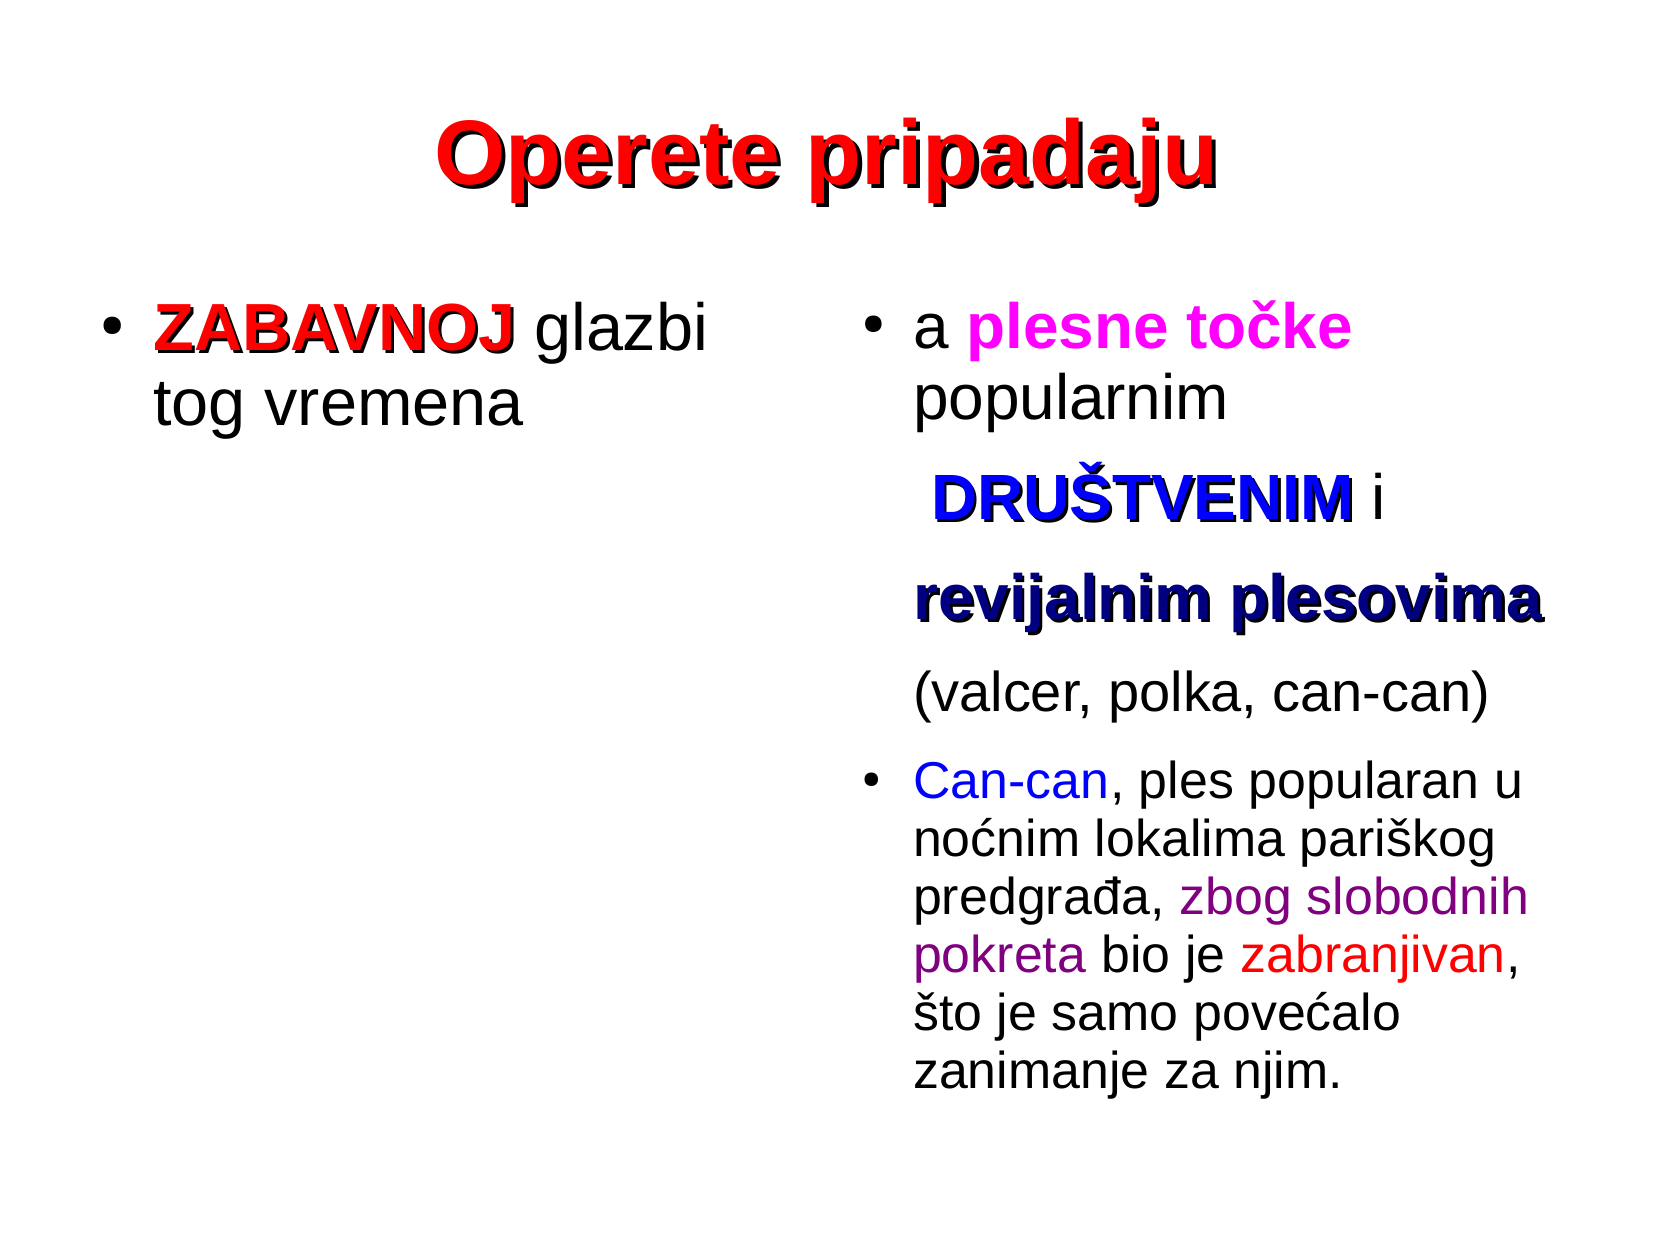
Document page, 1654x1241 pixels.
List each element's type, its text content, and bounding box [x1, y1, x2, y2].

list a plesne točke popularnim DRUŠTVENIM i revijalnim plesovima (valcer, polka, can-can) Can-can, ples popularan u noćnim lokalima pariškog predgrađa, zbog slobodnih pokreta bio je zabranjivan, što je samo povećalo zanimanje za njim. [845, 290, 1572, 1109]
list ZABAVNOJ glazbi tog vremena [82, 290, 809, 1109]
title Operete pripadaju [82, 49, 1571, 257]
